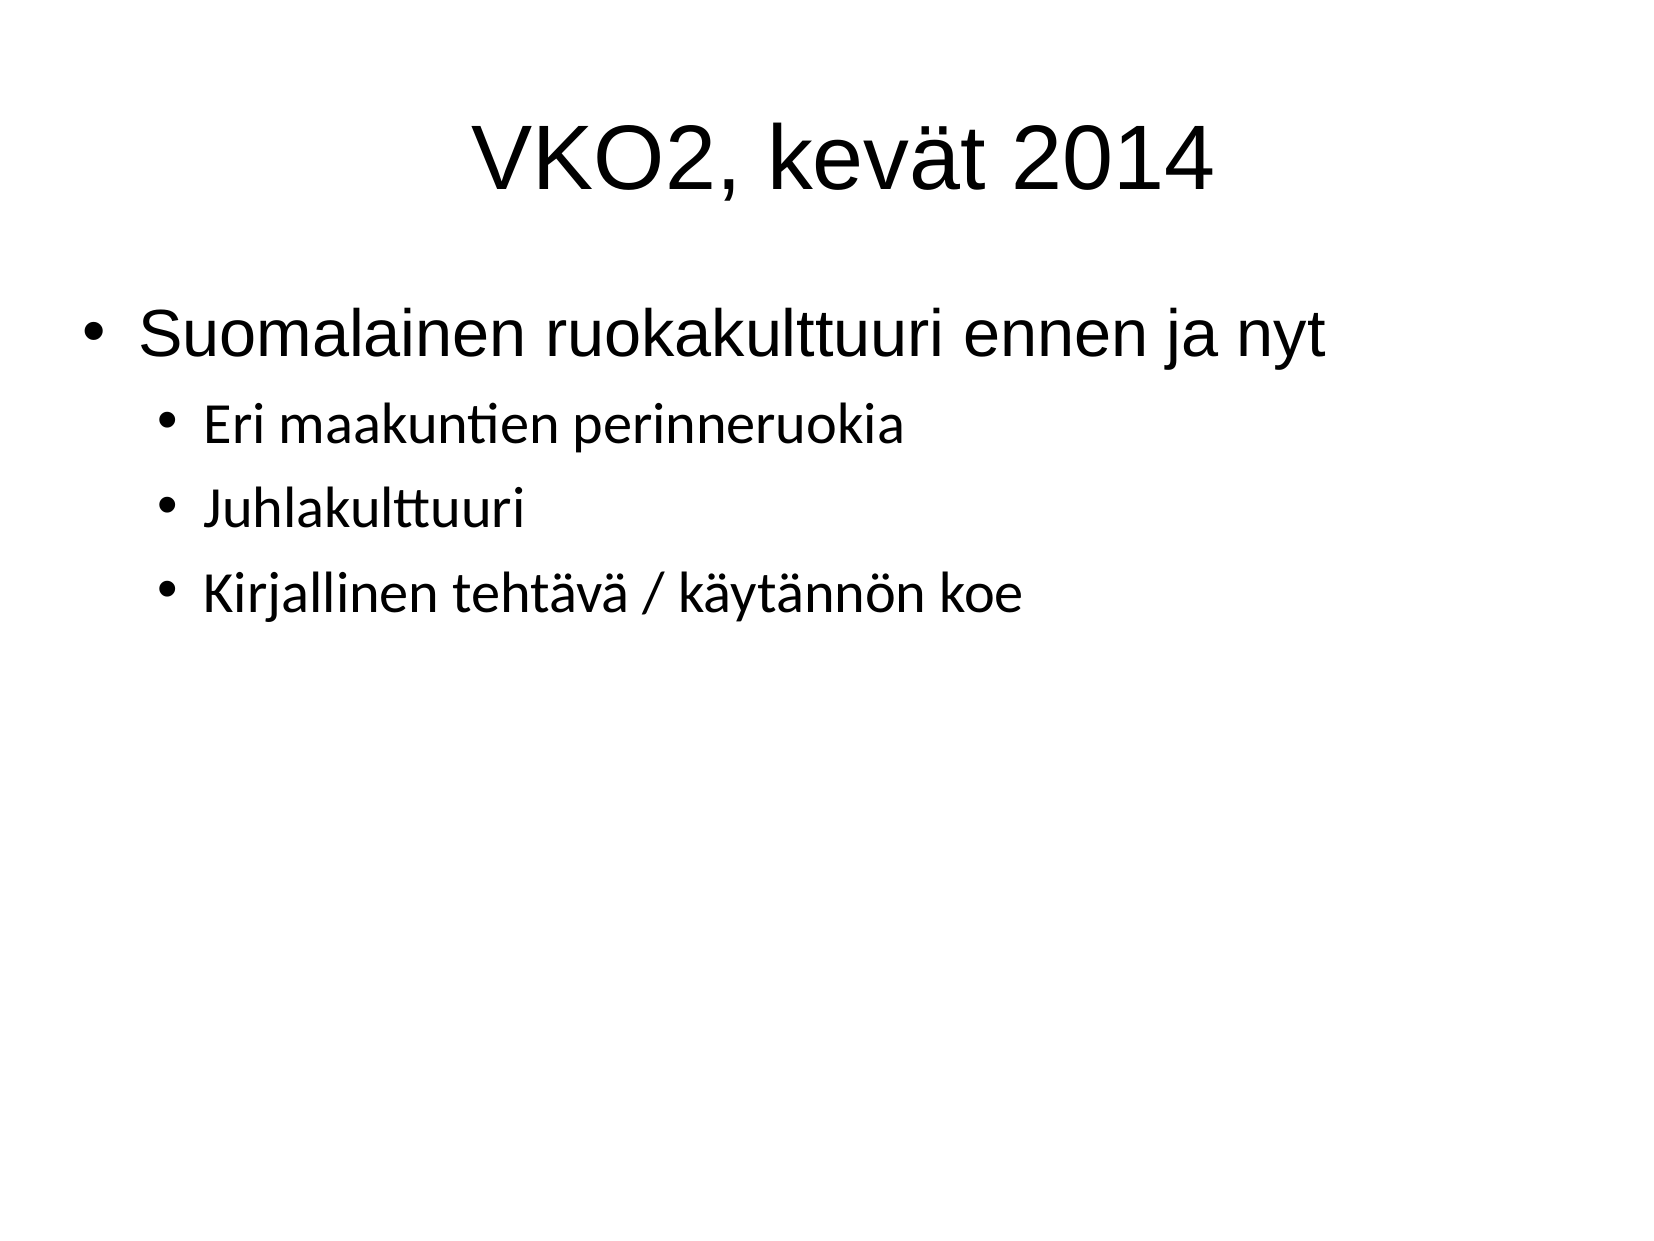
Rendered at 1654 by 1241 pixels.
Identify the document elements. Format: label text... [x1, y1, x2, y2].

text_box VKO2, kevät 2014 [82, 31, 1571, 274]
text_box Suomalainen ruokakulttuuri ennen ja nyt Eri maakuntien perinneruokia Juhlakulttuuri Kirjallinen tehtävä / käytännön koe [82, 290, 1570, 1241]
